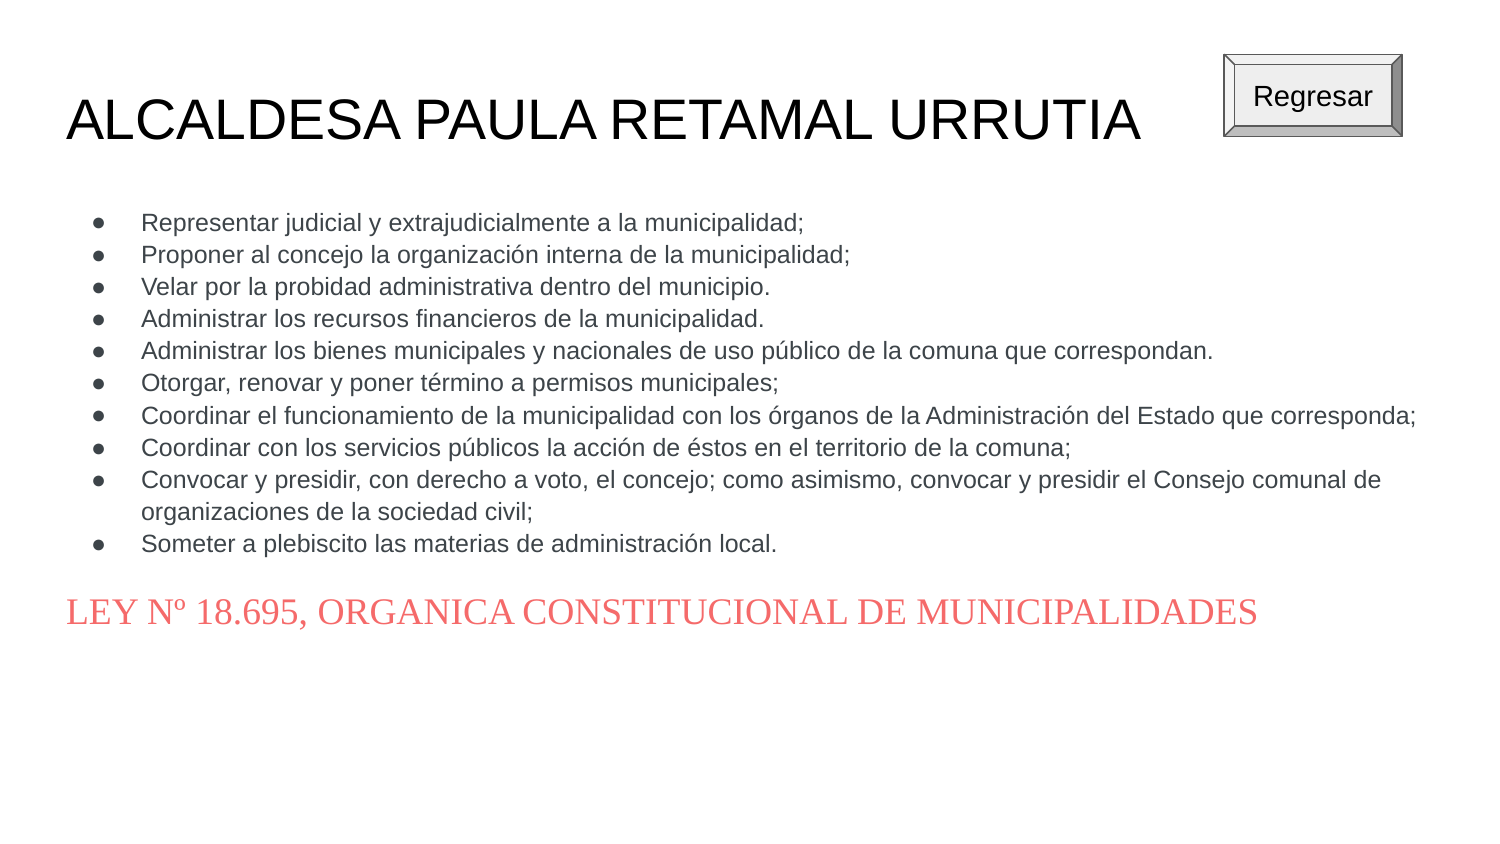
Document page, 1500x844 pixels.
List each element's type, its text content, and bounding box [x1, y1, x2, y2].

text_box Regresar [1235, 65, 1391, 126]
title ALCALDESA PAULA RETAMAL URRUTIA [51, 72, 1449, 167]
list Representar judicial y extrajudicialmente a la municipalidad; Proponer al concejo la organización interna de la municipalidad; Velar por la probidad administrativa dentro del municipio. Administrar los recursos financieros de la municipalidad. Administrar los bienes municipales y nacionales de uso público de la comuna que correspondan. Otorgar, renovar y poner término a permisos municipales; Coordinar el funcionamiento de la municipalidad con los órganos de la Administración del Estado que corresponda; Coordinar con los servicios públicos la acción de éstos en el territorio de la comuna; Convocar y presidir, con derecho a voto, el concejo; como asimismo, convocar y presidir el Consejo comunal de organizaciones de la sociedad civil; Someter a plebiscito las materias de administración local. LEY Nº 18.695, ORGANICA CONSTITUCIONAL DE MUNICIPALIDADES [51, 189, 1449, 750]
